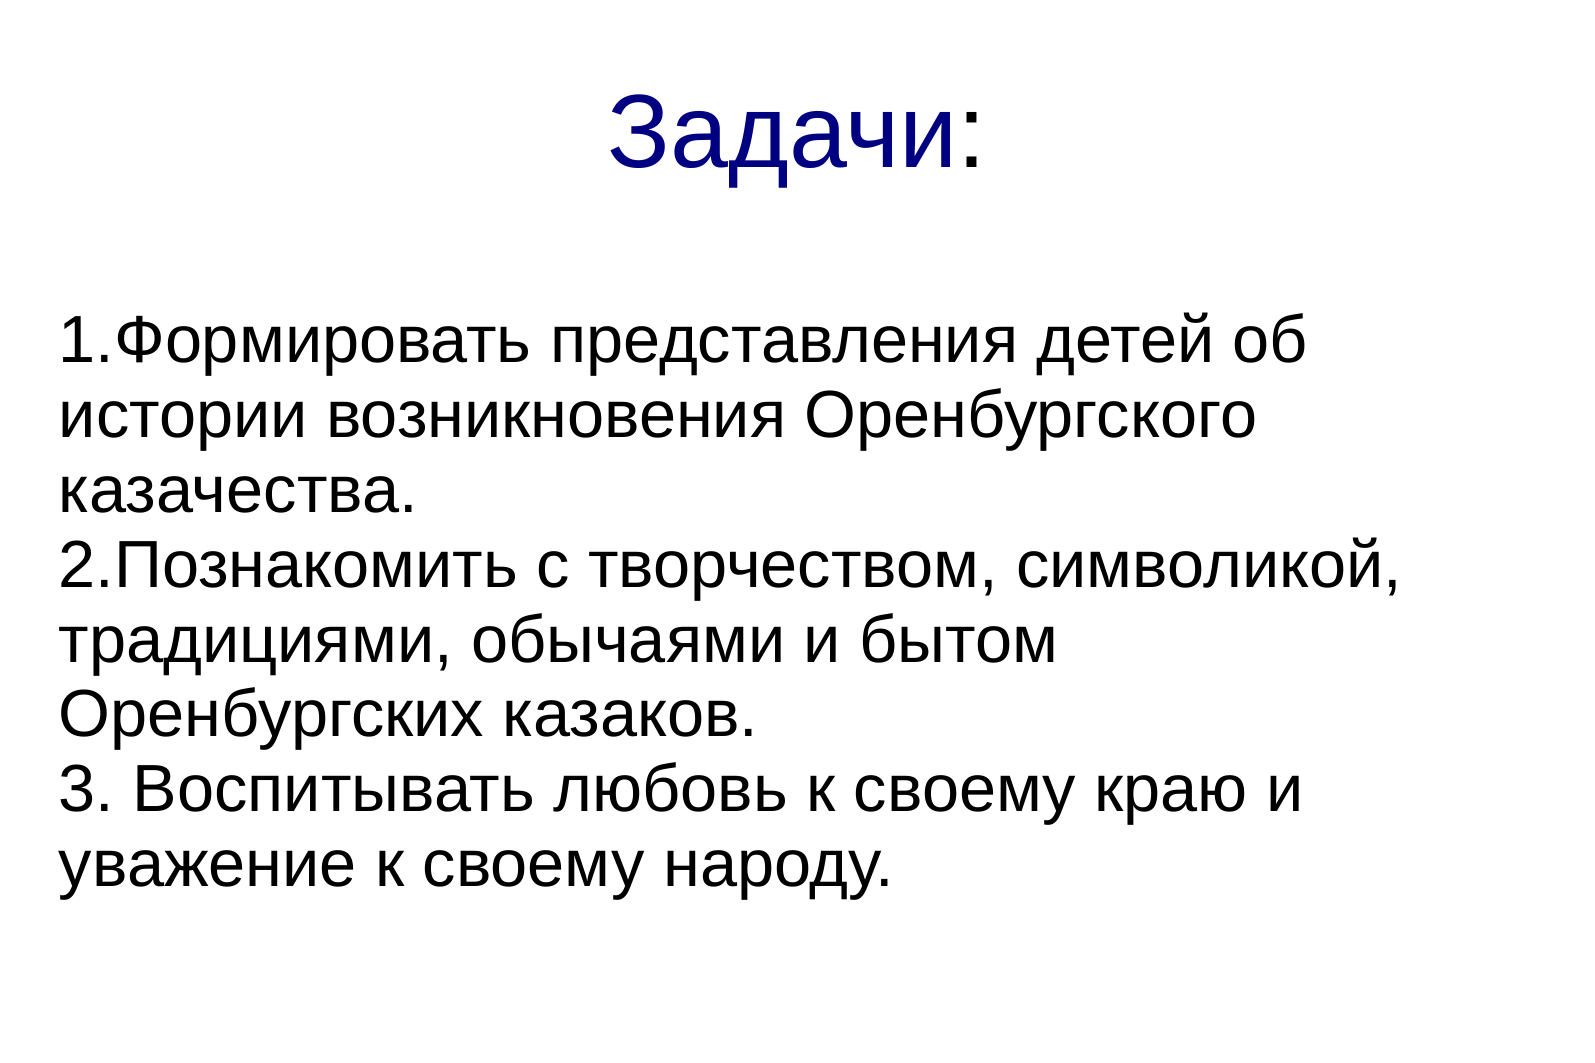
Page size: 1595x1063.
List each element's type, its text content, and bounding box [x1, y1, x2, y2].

subtitle 1.Формировать представления детей об истории возникновения Оренбургского казачества. 2.Познакомить с творчеством, символикой, традициями, обычаями и бытом Оренбургских казаков. 3. Воспитывать любовь к своему краю и уважение к своему народу. [59, 258, 1495, 945]
title Задачи: [79, 49, 1515, 213]
